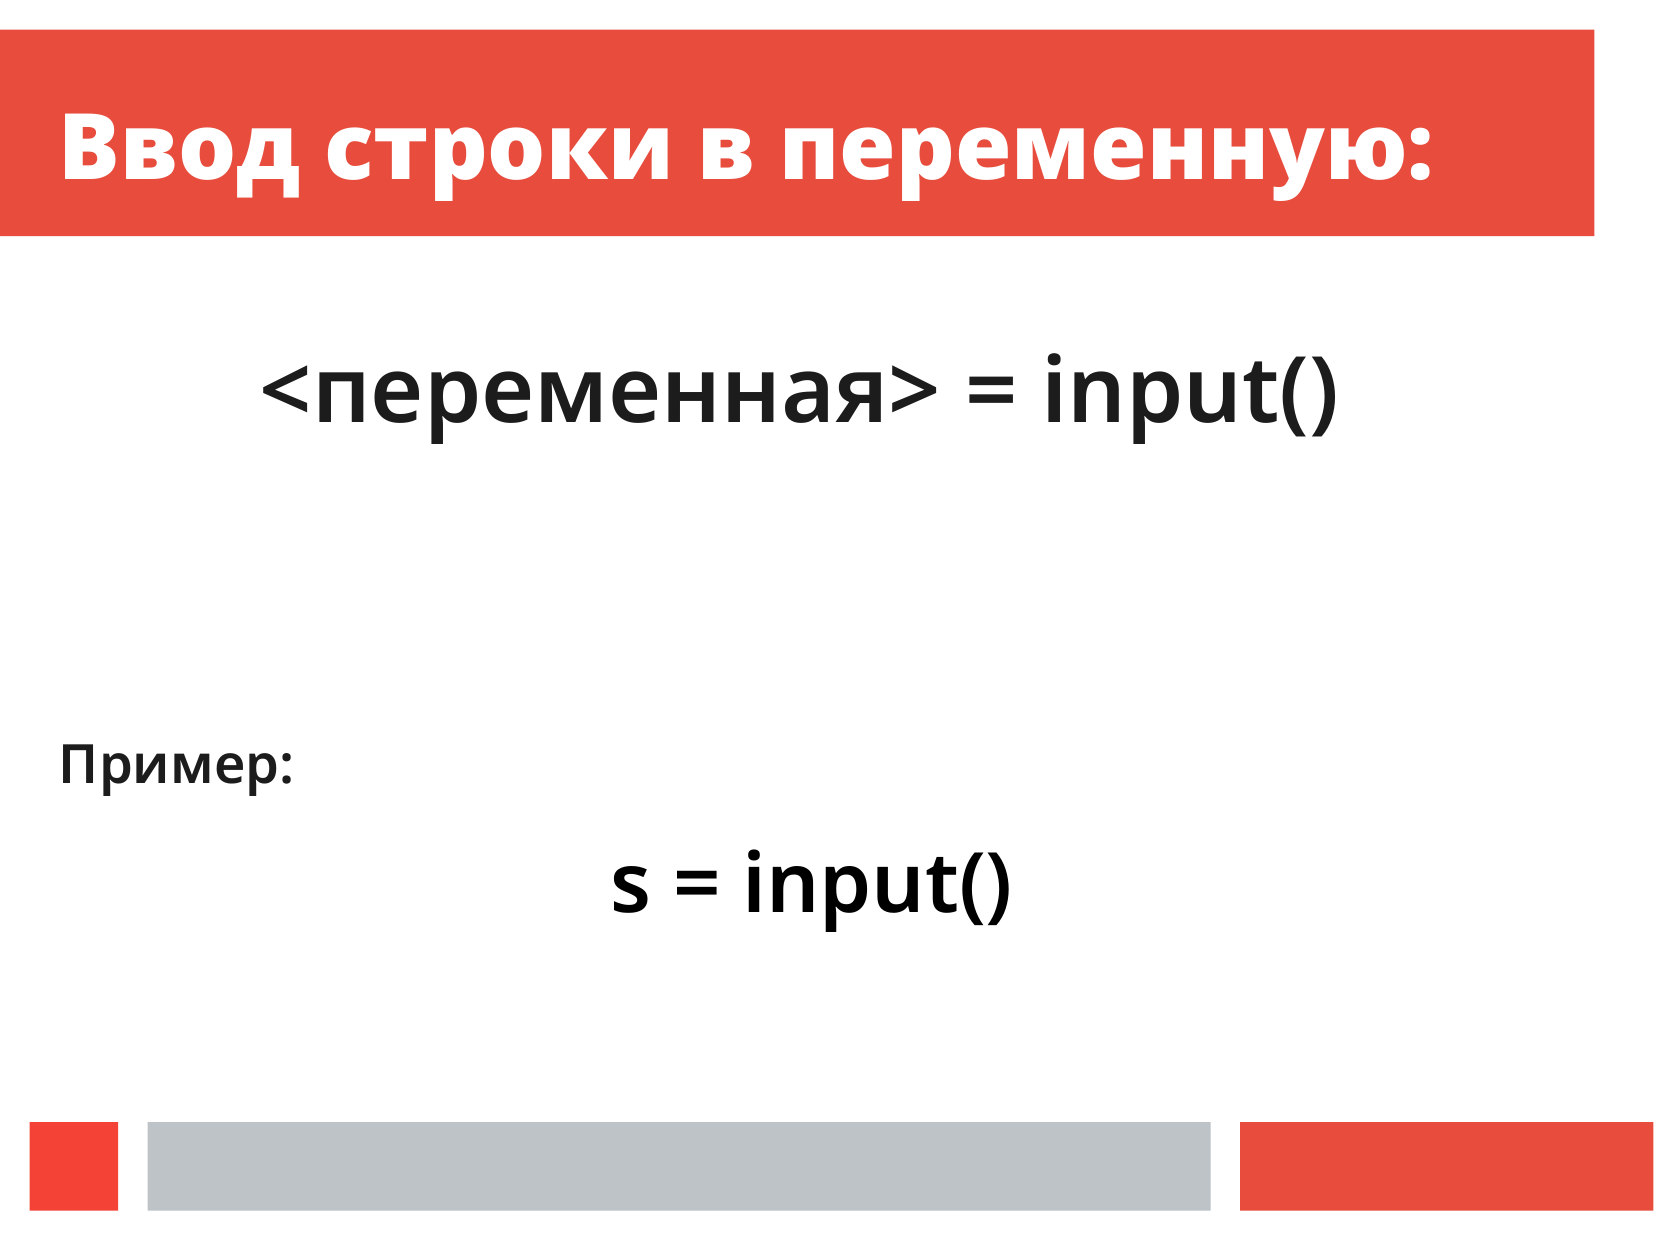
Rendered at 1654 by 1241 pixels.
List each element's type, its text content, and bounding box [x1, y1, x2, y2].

title Ввод строки в переменную: [59, 59, 1595, 207]
list Пример: s = input() [59, 725, 1565, 1092]
list <переменная> = input() [59, 324, 1565, 691]
